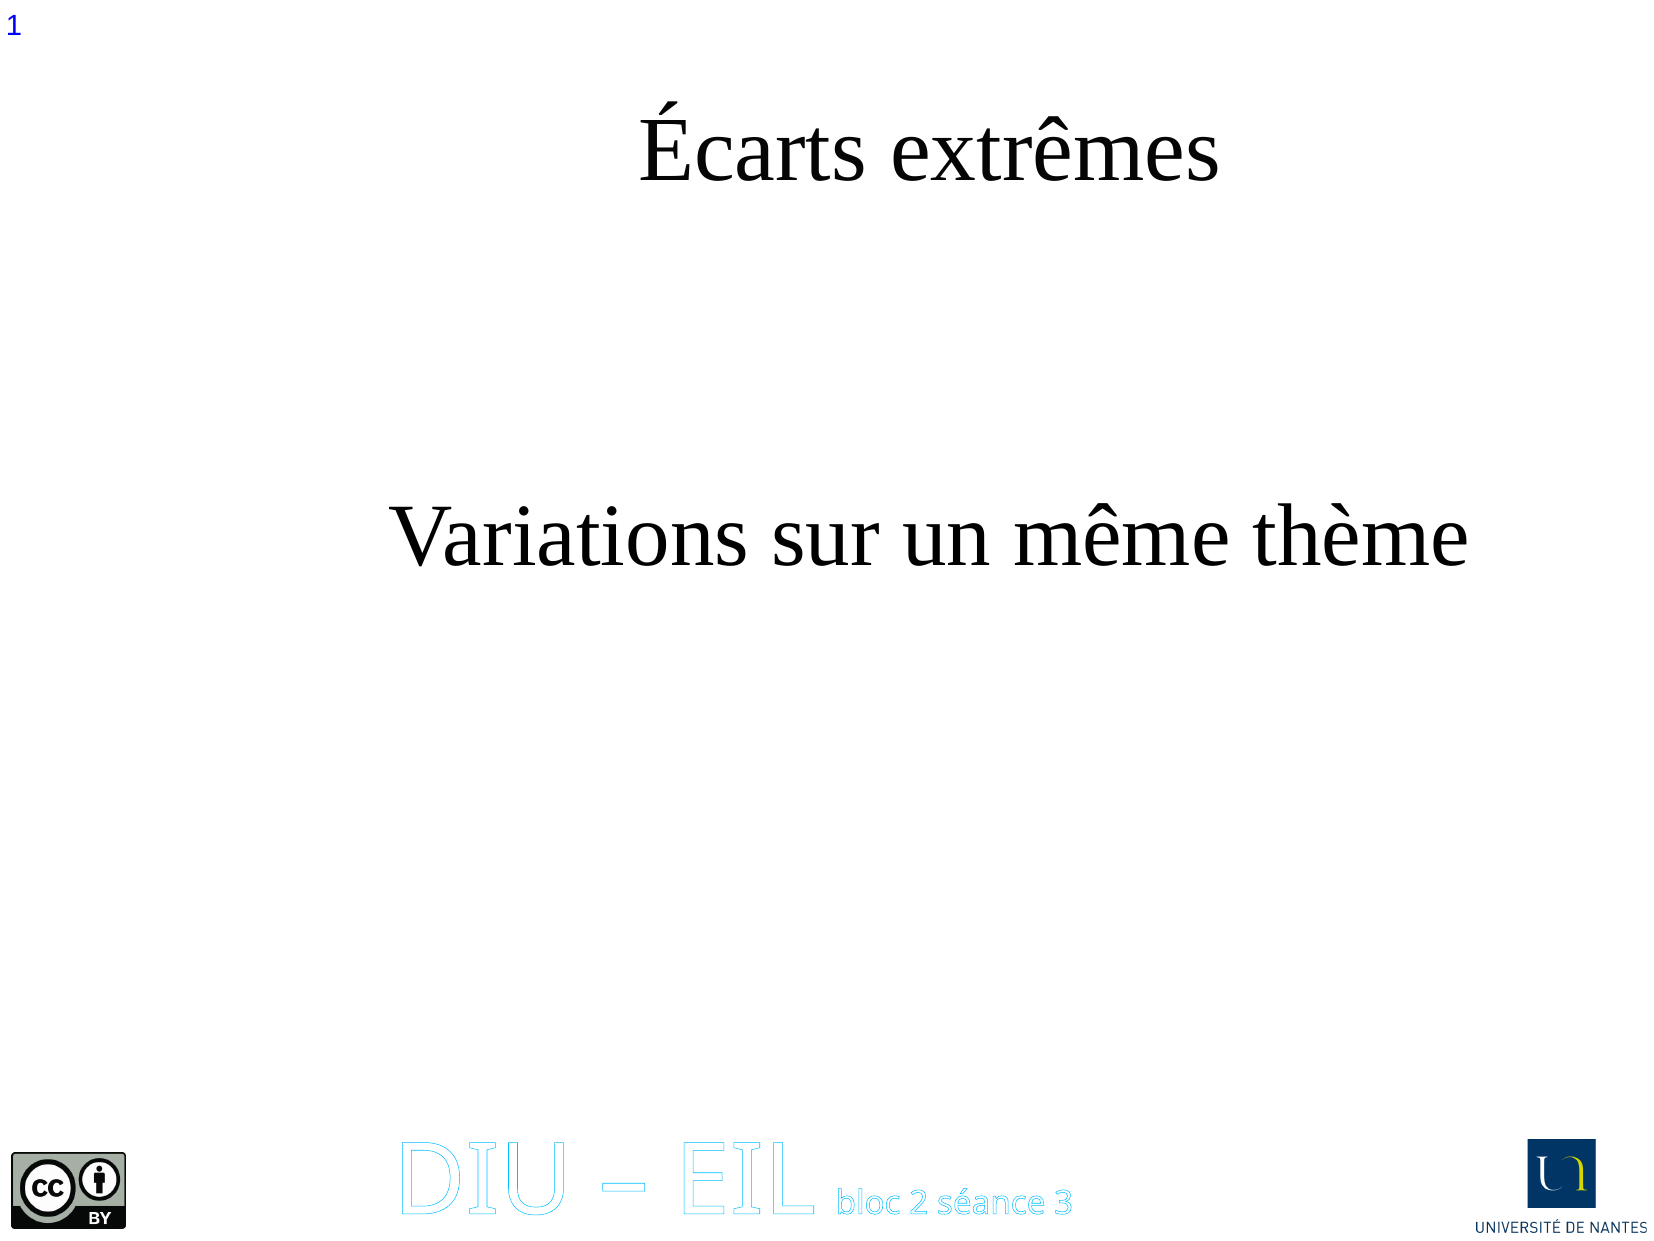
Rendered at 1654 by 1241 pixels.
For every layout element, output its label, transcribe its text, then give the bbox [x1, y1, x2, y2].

picture [402, 1142, 460, 1215]
picture [1476, 1139, 1647, 1233]
picture [1055, 1189, 1072, 1215]
picture [508, 1142, 564, 1216]
picture [1012, 1195, 1026, 1215]
picture [972, 1195, 988, 1215]
picture [992, 1195, 1009, 1215]
picture [938, 1195, 952, 1215]
picture [773, 1142, 815, 1215]
picture [11, 1152, 126, 1229]
picture [866, 1195, 884, 1215]
picture [733, 1142, 761, 1215]
picture [683, 1142, 725, 1215]
picture [910, 1189, 927, 1215]
picture [838, 1188, 855, 1215]
picture [954, 1188, 971, 1215]
picture [602, 1182, 645, 1192]
title Écarts extrêmes [265, 47, 1595, 252]
picture [886, 1195, 900, 1215]
subtitle Variations sur un même thème [265, 299, 1595, 1019]
picture [469, 1142, 496, 1215]
picture [858, 1188, 863, 1215]
picture [1028, 1195, 1045, 1215]
